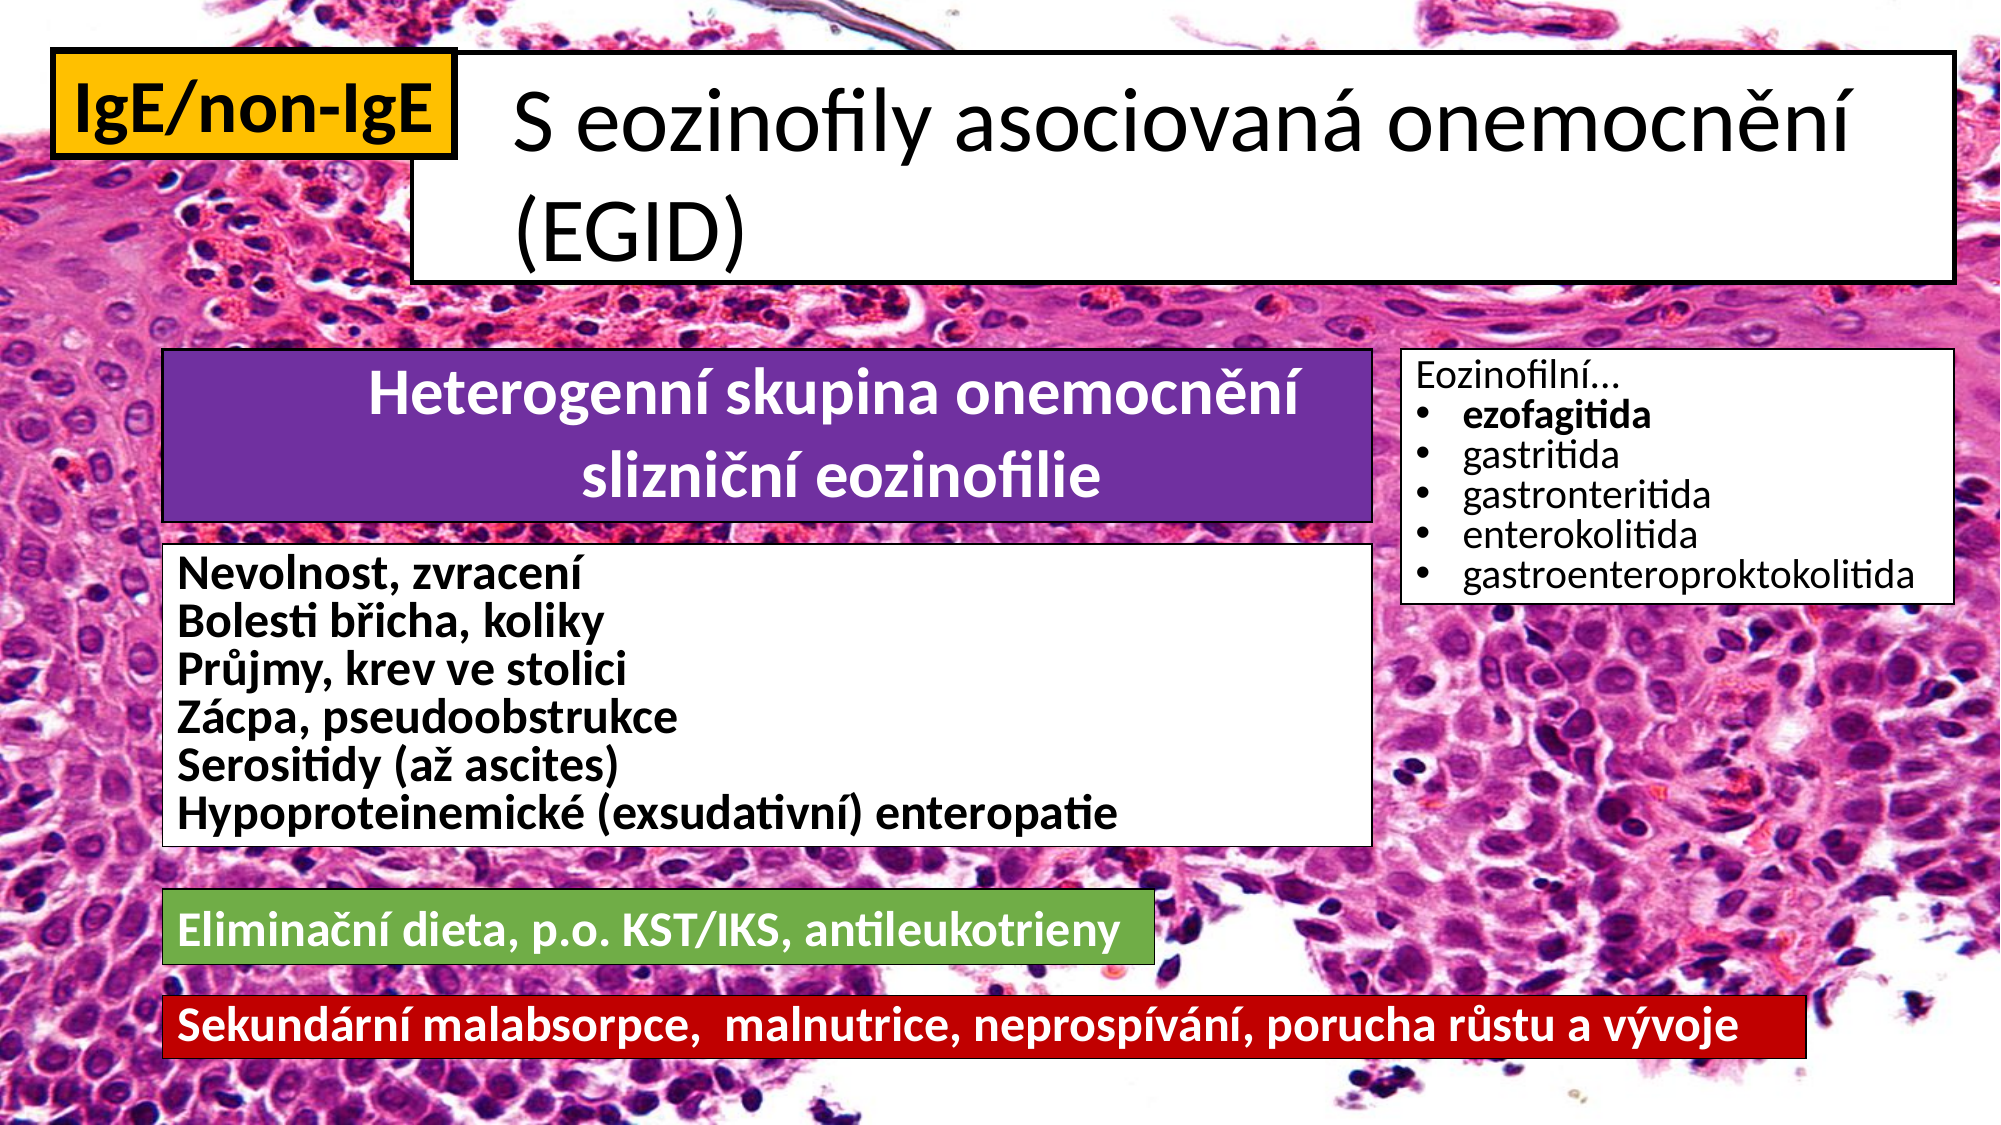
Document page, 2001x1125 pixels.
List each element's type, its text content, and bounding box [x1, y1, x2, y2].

text_box IgE/non-IgE [52, 50, 455, 157]
text_box Eliminační dieta, p.o. KST/IKS, antileukotrieny [162, 889, 1154, 964]
text_box Eozinofilní... ezofagitida gastritida gastronteritida enterokolitida gastroenteroproktokolitida [1401, 349, 1954, 604]
text_box Sekundární malabsorpce, malnutrice, neprospívání, porucha růstu a vývoje [163, 995, 1806, 1058]
text_box Nevolnost, zvracení Bolesti břicha, koliky Průjmy, krev ve stolici Zácpa, pseudoobstrukce Serositidy (až ascites) Hypoproteinemické (exsudativní) enteropatie [162, 544, 1372, 847]
text_box S eozinofily asociovaná onemocnění (EGID) [412, 52, 1955, 283]
list Heterogenní skupina onemocnění slizniční eozinofilie [162, 349, 1372, 522]
picture [0, 0, 2000, 1125]
